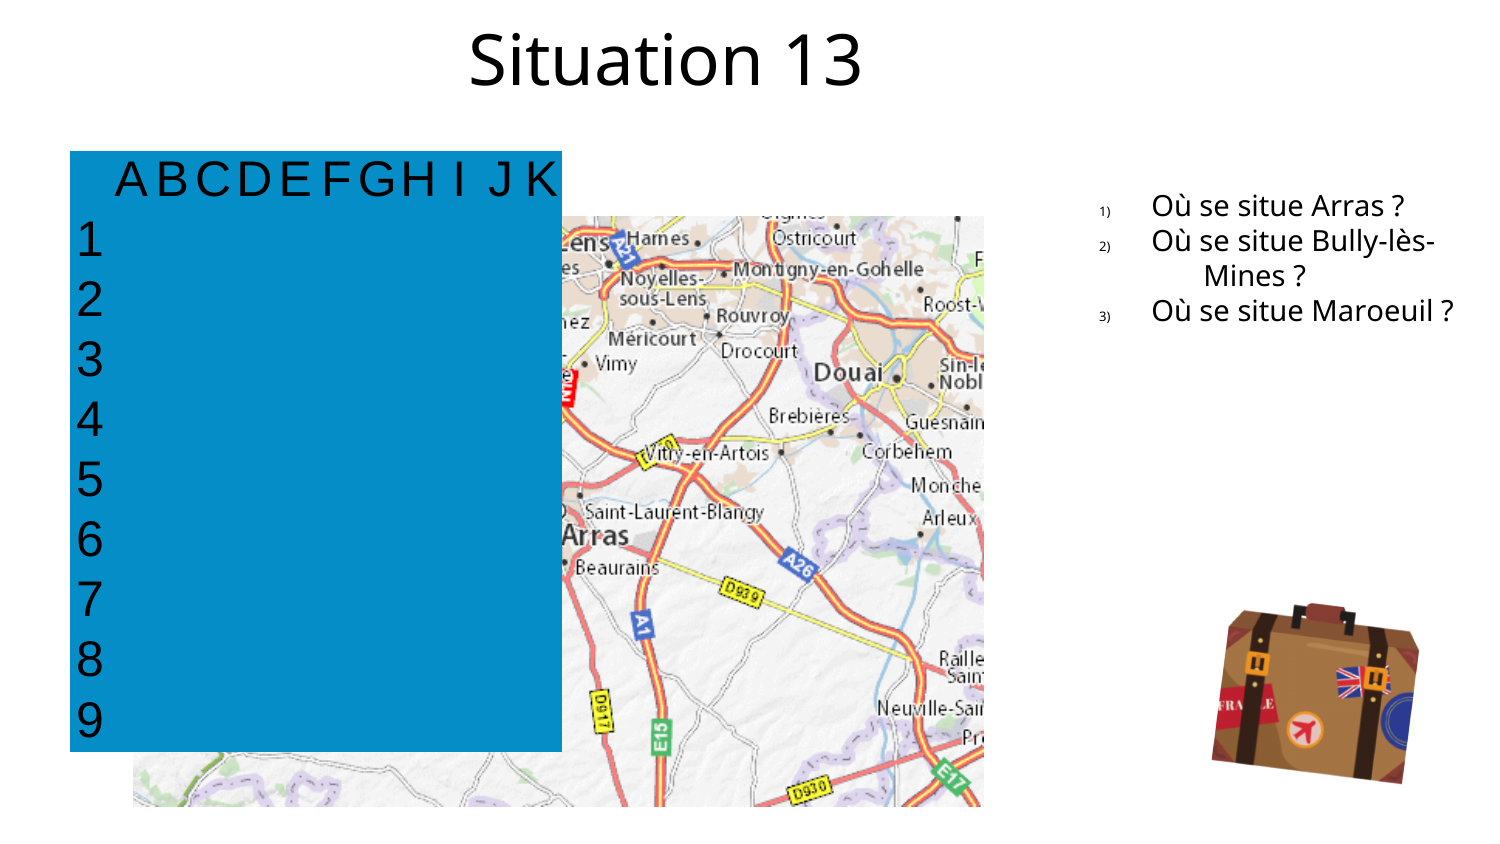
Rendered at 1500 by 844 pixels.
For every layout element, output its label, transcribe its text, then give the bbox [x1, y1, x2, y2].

table_cell [357, 271, 398, 331]
picture [1172, 556, 1445, 815]
table_cell [439, 271, 480, 331]
table_cell [275, 632, 316, 692]
table_cell 8 [70, 632, 111, 692]
table_header F [316, 151, 357, 211]
table_cell [357, 211, 398, 271]
table_cell [480, 692, 521, 752]
table_cell [439, 692, 480, 752]
table_cell 3 [70, 331, 111, 391]
table_header B [152, 151, 193, 211]
table_cell [316, 211, 357, 271]
table_cell [111, 271, 152, 331]
table_cell [398, 572, 439, 632]
table_cell [234, 512, 275, 572]
table_cell [316, 632, 357, 692]
table_cell [480, 391, 521, 452]
table_cell [521, 692, 562, 752]
table_cell [193, 512, 234, 572]
table_cell [398, 271, 439, 331]
table_cell [398, 331, 439, 391]
table_cell [439, 391, 480, 452]
table_header J [480, 151, 521, 211]
table_cell 1 [70, 211, 111, 271]
table_cell [357, 452, 398, 512]
table_header K [521, 151, 562, 211]
table_cell [111, 391, 152, 452]
table_cell [193, 211, 234, 271]
table_cell [480, 271, 521, 331]
table_cell 9 [70, 692, 111, 752]
table_cell [521, 452, 562, 512]
table_cell [152, 271, 193, 331]
table_cell [316, 572, 357, 632]
table_cell [193, 572, 234, 632]
table_cell [111, 331, 152, 391]
table_cell [193, 331, 234, 391]
table_cell 7 [70, 572, 111, 632]
table_cell [480, 632, 521, 692]
table_cell [357, 632, 398, 692]
table_cell [234, 331, 275, 391]
table_header A [111, 151, 152, 211]
table_cell [398, 692, 439, 752]
table_cell 4 [70, 391, 111, 452]
table_cell [439, 632, 480, 692]
table_cell [521, 331, 562, 391]
table_cell [193, 391, 234, 452]
table_cell [439, 211, 480, 271]
text_box Situation 13 [453, 0, 1219, 117]
table_cell [234, 692, 275, 752]
table_cell [234, 391, 275, 452]
table_header E [275, 151, 316, 211]
table_cell [357, 331, 398, 391]
table_cell [152, 572, 193, 632]
table_cell [357, 572, 398, 632]
table_cell [275, 512, 316, 572]
table_cell [152, 211, 193, 271]
table_cell [275, 572, 316, 632]
table_header [70, 151, 111, 211]
table_cell [480, 512, 521, 572]
table_cell [234, 452, 275, 512]
table_cell [275, 692, 316, 752]
table_cell [111, 572, 152, 632]
table_cell [480, 452, 521, 512]
table_cell [193, 271, 234, 331]
table_cell [398, 211, 439, 271]
text_box Où se situe Arras ? Où se situe Bully-lès-Mines ? Où se situe Maroeuil ? [1038, 172, 1482, 345]
table_cell [439, 452, 480, 512]
table_cell [316, 692, 357, 752]
table_cell 6 [70, 512, 111, 572]
table_cell [357, 391, 398, 452]
table_cell [234, 271, 275, 331]
table_cell [316, 331, 357, 391]
table_cell [152, 331, 193, 391]
table_header I [439, 151, 480, 211]
table_cell [275, 452, 316, 512]
table_cell [193, 692, 234, 752]
table_cell [398, 632, 439, 692]
table_cell [152, 452, 193, 512]
table_cell [521, 512, 562, 572]
table_cell [521, 391, 562, 452]
table_cell [275, 331, 316, 391]
table_cell [357, 512, 398, 572]
table_cell [316, 271, 357, 331]
table_cell [111, 452, 152, 512]
table_cell 2 [70, 271, 111, 331]
table_cell [480, 211, 521, 271]
table_cell [152, 632, 193, 692]
table_cell [316, 512, 357, 572]
table_cell [521, 632, 562, 692]
table_header C [193, 151, 234, 211]
table_header G [357, 151, 398, 211]
table_cell [521, 572, 562, 632]
table_header D [234, 151, 275, 211]
table_cell [521, 271, 562, 331]
table_cell [111, 632, 152, 692]
table_cell [152, 692, 193, 752]
table_cell [357, 692, 398, 752]
table_cell [316, 391, 357, 452]
table_cell [111, 692, 152, 752]
table_cell [316, 452, 357, 512]
table_cell [275, 211, 316, 271]
table_cell [152, 391, 193, 452]
table_cell [521, 211, 562, 271]
table_cell [439, 512, 480, 572]
table_cell [193, 632, 234, 692]
table_cell [398, 512, 439, 572]
table_cell [480, 572, 521, 632]
table_cell [480, 331, 521, 391]
table_cell [398, 452, 439, 512]
table_cell 5 [70, 452, 111, 512]
table_cell [193, 452, 234, 512]
table_cell [439, 331, 480, 391]
table_cell [234, 632, 275, 692]
table_cell [152, 512, 193, 572]
table_cell [111, 211, 152, 271]
table_cell [234, 572, 275, 632]
table_cell [398, 391, 439, 452]
table_cell [275, 271, 316, 331]
table_cell [111, 512, 152, 572]
table_header H [398, 151, 439, 211]
table_cell [439, 572, 480, 632]
table_cell [234, 211, 275, 271]
table_cell [275, 391, 316, 452]
picture [133, 216, 984, 807]
